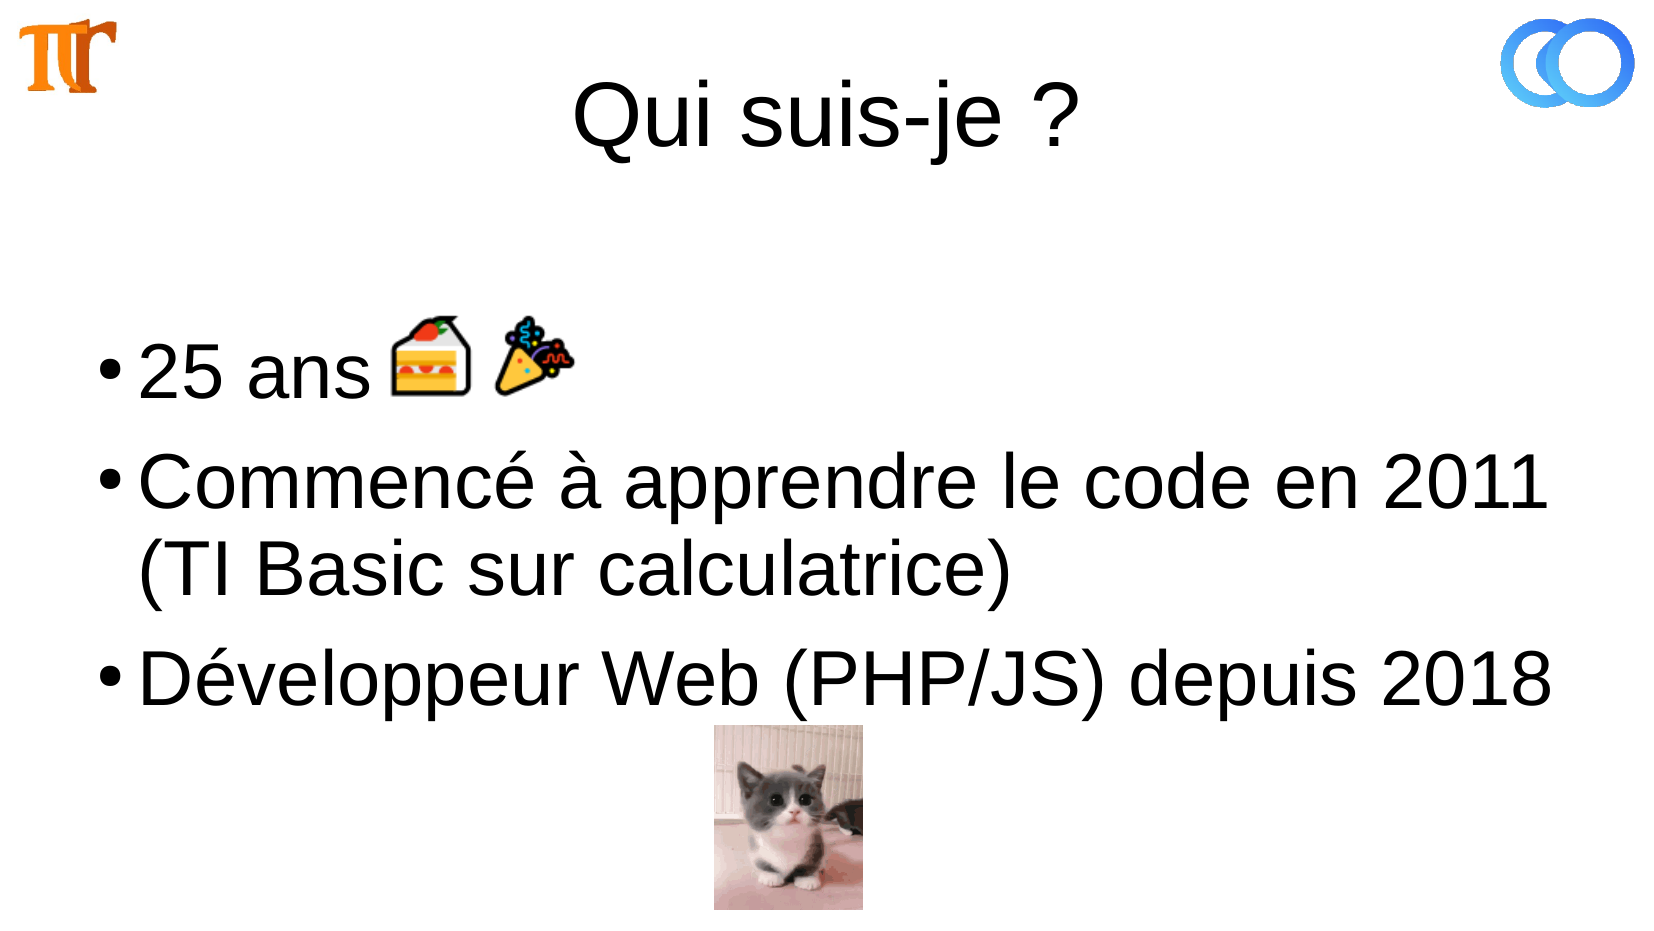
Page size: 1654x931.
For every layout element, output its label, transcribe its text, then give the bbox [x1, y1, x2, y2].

list 25 ans Commencé à apprendre le code en 2011 (TI Basic sur calculatrice) Développeur Web (PHP/JS) depuis 2018 [82, 217, 1571, 758]
title Qui suis-je ? [82, 37, 1571, 193]
picture [17, 5, 119, 107]
picture [1450, 0, 1654, 142]
picture [372, 302, 587, 408]
picture [714, 725, 863, 910]
